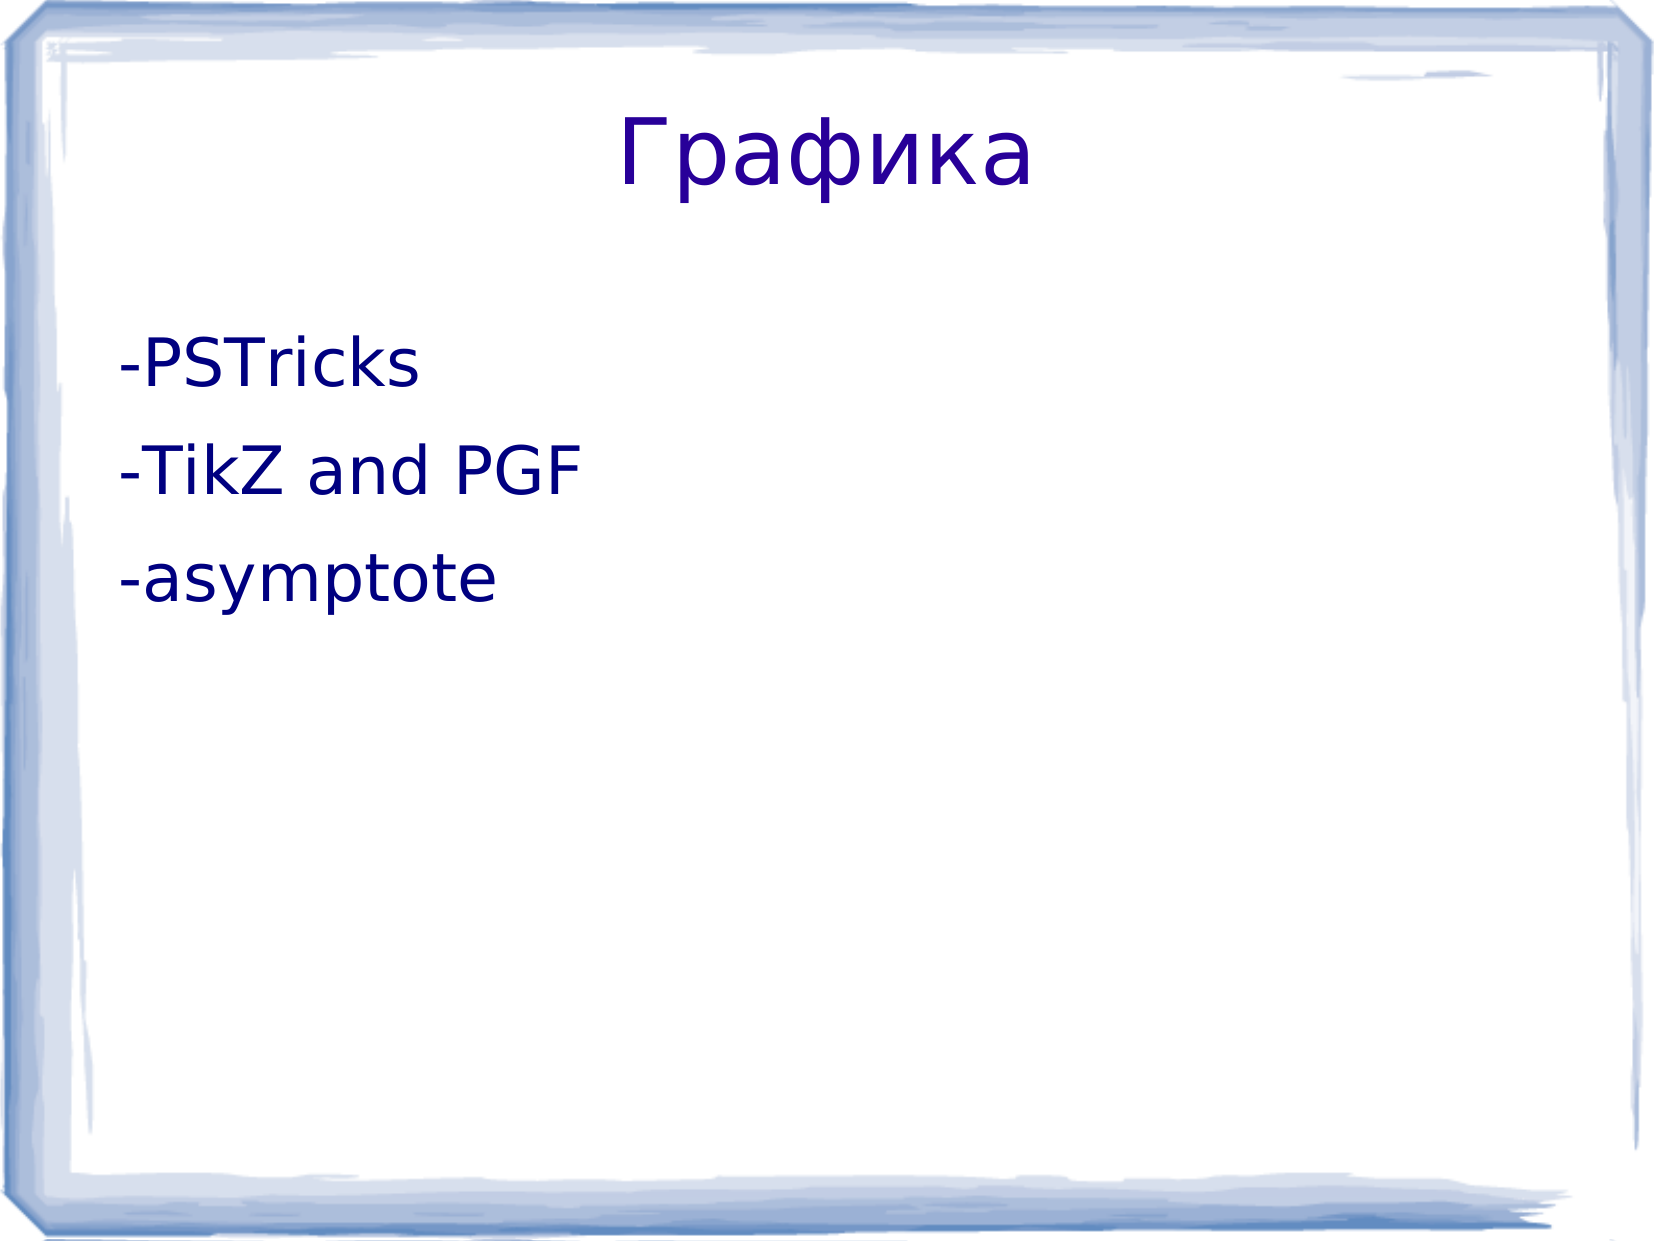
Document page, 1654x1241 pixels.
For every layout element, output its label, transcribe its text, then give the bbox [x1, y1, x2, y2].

title Графика [82, 49, 1571, 257]
list -PSTricks -TikZ and PGF -asymptote [118, 324, 1571, 1045]
picture [0, 0, 1654, 1241]
